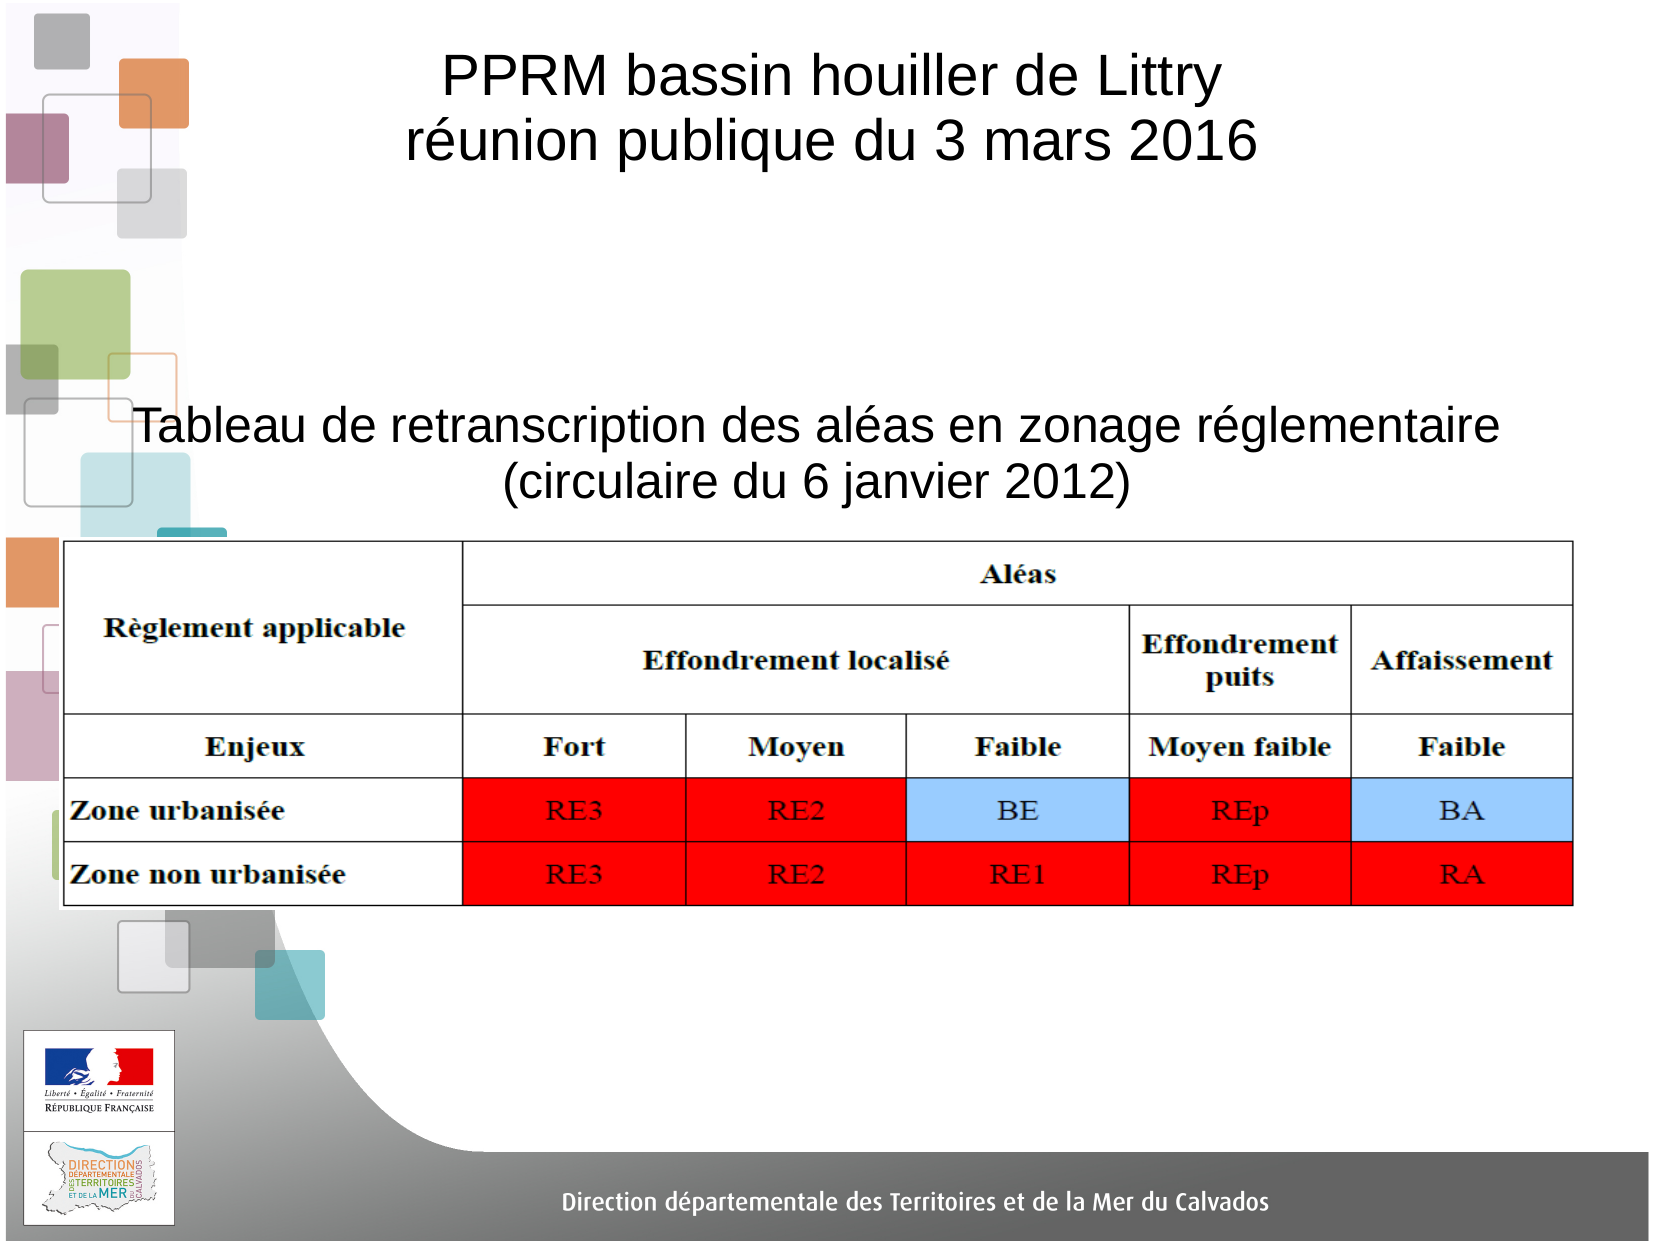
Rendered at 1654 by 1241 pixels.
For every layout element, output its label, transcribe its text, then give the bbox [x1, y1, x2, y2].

text_box Tableau de retranscription des aléas en zonage réglementaire (circulaire du 6 janvier 2012) [118, 389, 1518, 517]
title PPRM bassin houiller de Littry réunion publique du 3 mars 2016 [35, 43, 1630, 173]
picture [5, 3, 1654, 1241]
